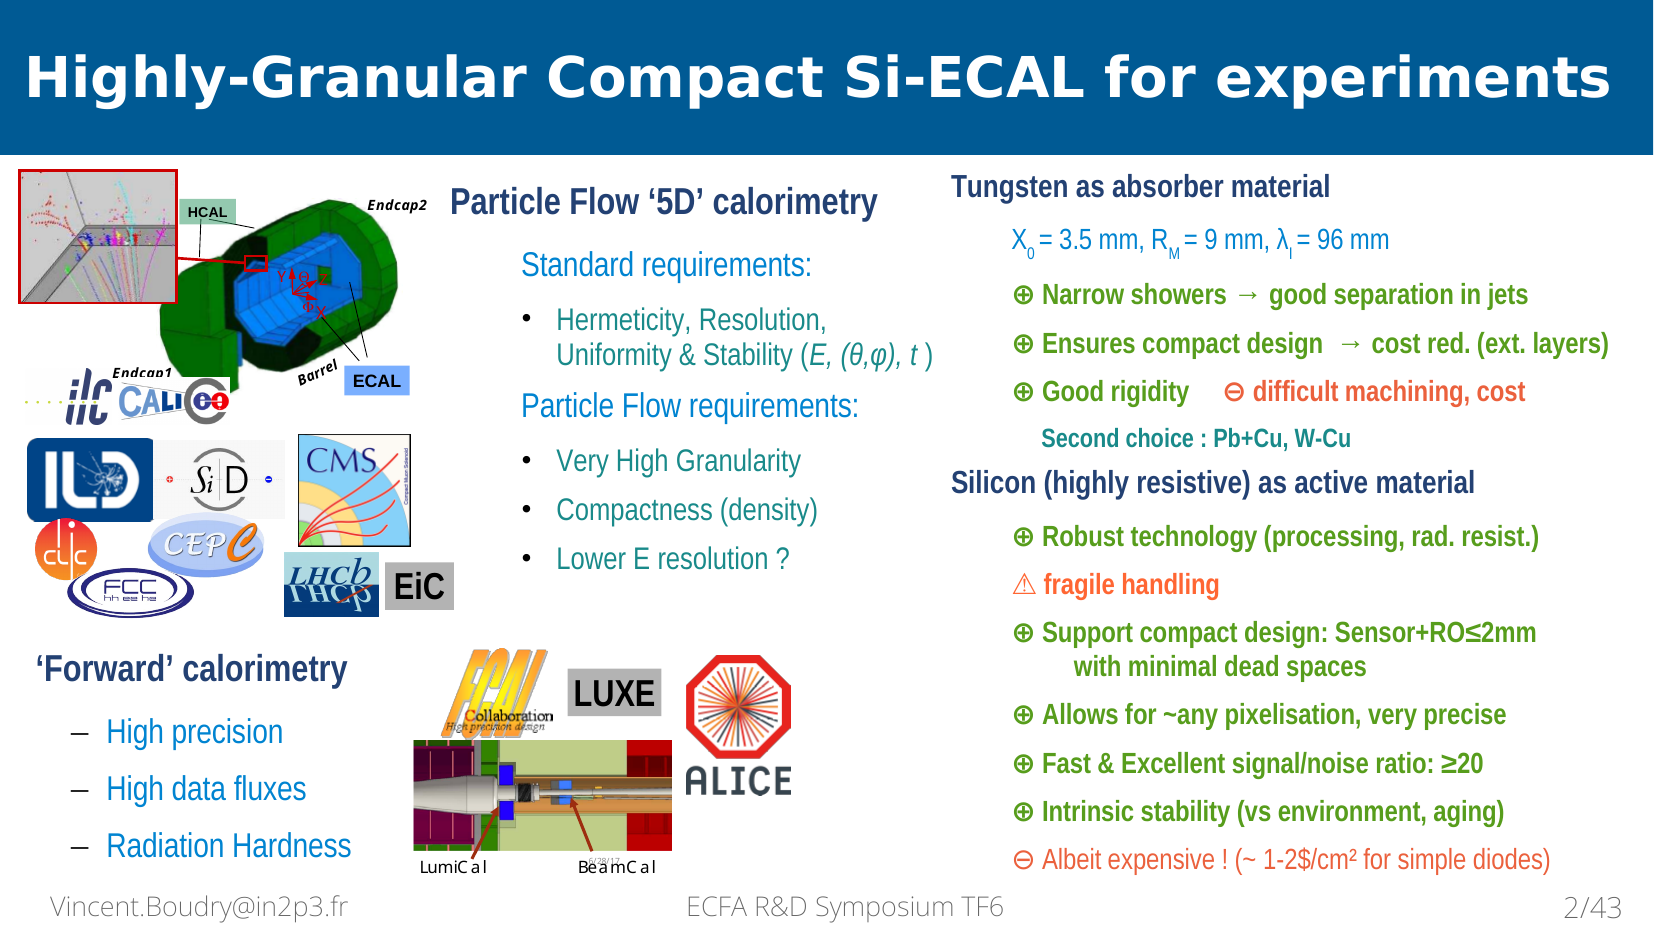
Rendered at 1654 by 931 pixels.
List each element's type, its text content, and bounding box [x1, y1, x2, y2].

picture [298, 434, 411, 547]
picture [412, 648, 672, 881]
picture [19, 438, 285, 622]
list ‘Forward’ calorimetry High precision High data fluxes Radiation Hardness [35, 646, 520, 900]
picture [284, 552, 379, 617]
picture [18, 169, 439, 425]
text_box LUXE [567, 668, 662, 717]
text_box EiC [385, 562, 454, 610]
title Highly-Granular Compact Si-ECAL for experiments [24, 12, 1635, 143]
picture [686, 655, 791, 796]
list Particle Flow ‘5D’ calorimetry Standard requirements: Hermeticity, Resolution, Uniformity & Stability (E, (θ,φ), t ) Particle Flow requirements: Very High Granularity Compactness (density) Lower E resolution ? [450, 179, 942, 628]
list Tungsten as absorber material X0 = 3.5 mm, RM = 9 mm, λI = 96 mm ⊕ Narrow showers → good separation in jets ⊕ Ensures compact design → cost red. (ext. layers) ⊕ Good rigidity ⊖ difficult machining, cost Second choice : Pb+Cu, W-Cu Silicon (highly resistive) as active material ⊕ Robust technology (processing, rad. resist.) ⚠ fragile handling ⊕ Support compact design: Sensor+RO≤2mm with minimal dead spaces ⊕ Allows for ~any pixelisation, very precise ⊕ Fast & Excellent signal/noise ratio: ≥20 ⊕ Intrinsic stability (vs environment, aging) ⊖ Albeit expensive ! (~ 1-2$/cm² for simple diodes) [951, 167, 1654, 879]
